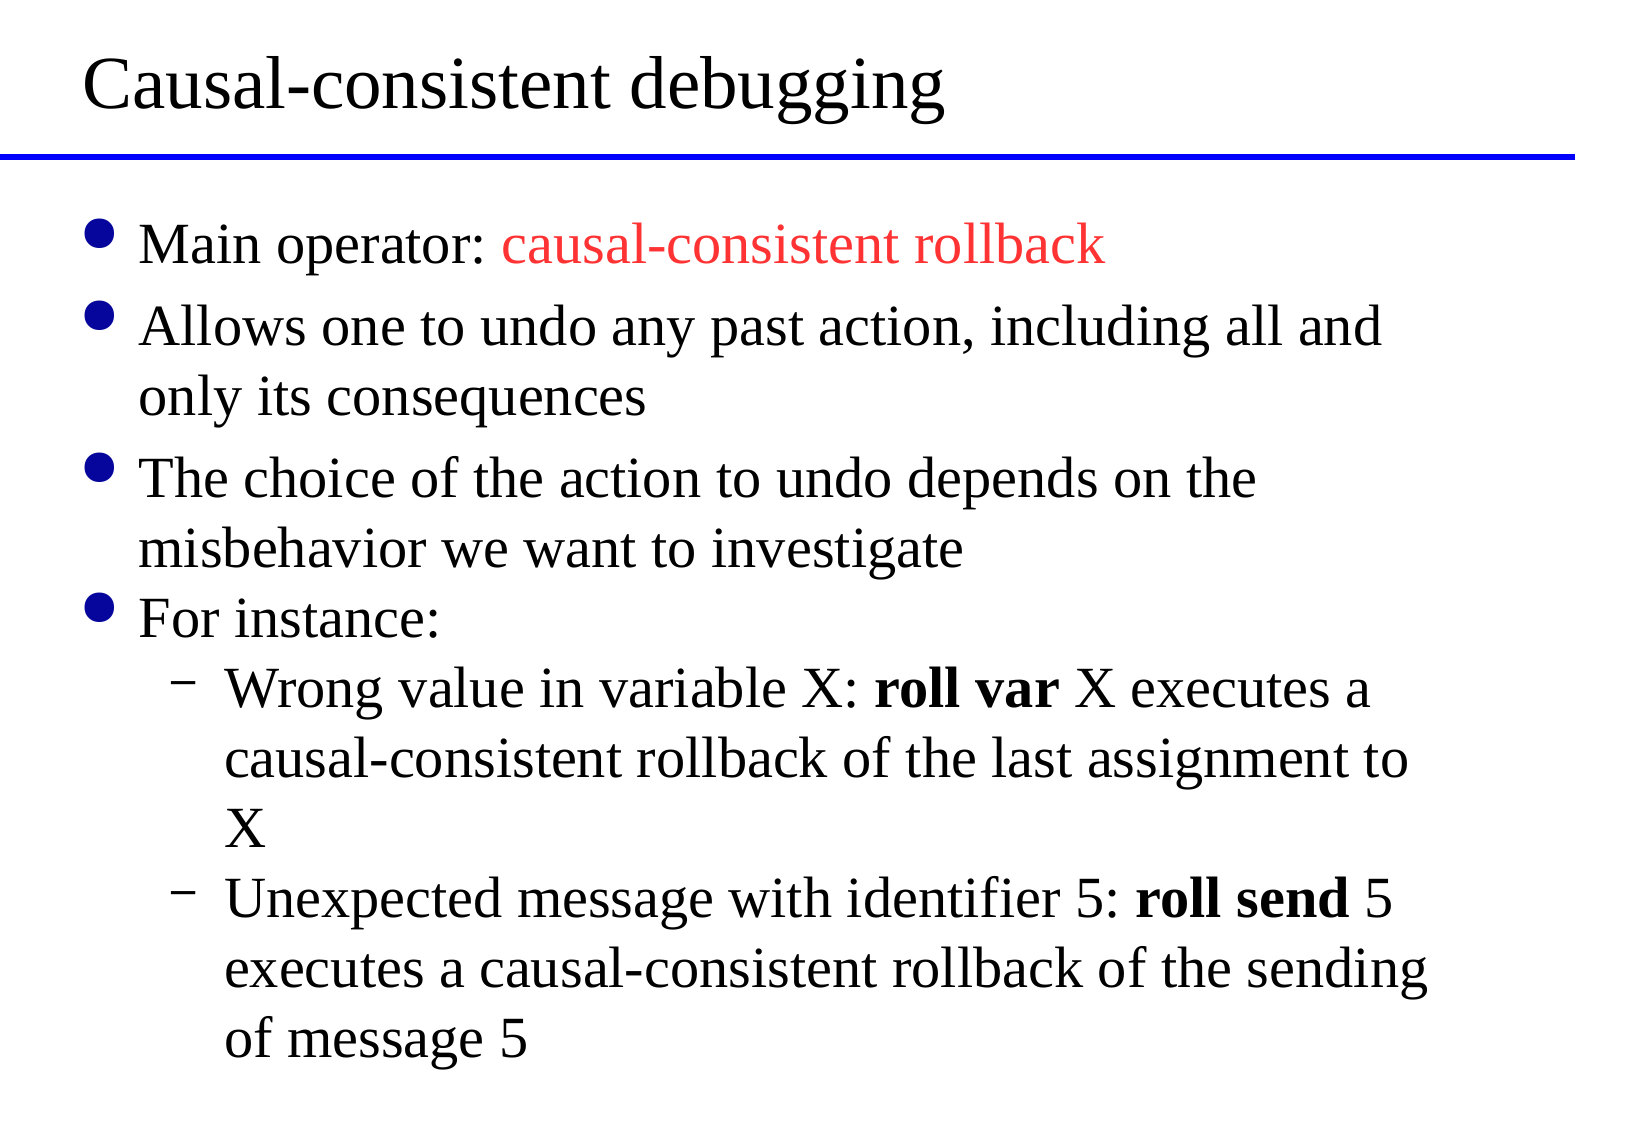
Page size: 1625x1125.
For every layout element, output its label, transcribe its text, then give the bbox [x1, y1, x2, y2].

title Causal-consistent debugging [67, 27, 1544, 131]
list Main operator: causal-consistent rollback Allows one to undo any past action, including all and only its consequences The choice of the action to undo depends on the misbehavior we want to investigate For instance: Wrong value in variable X: roll var X executes a causal-consistent rollback of the last assignment to X Unexpected message with identifier 5: roll send 5 executes a causal-consistent rollback of the sending of message 5 [67, 198, 1478, 1061]
